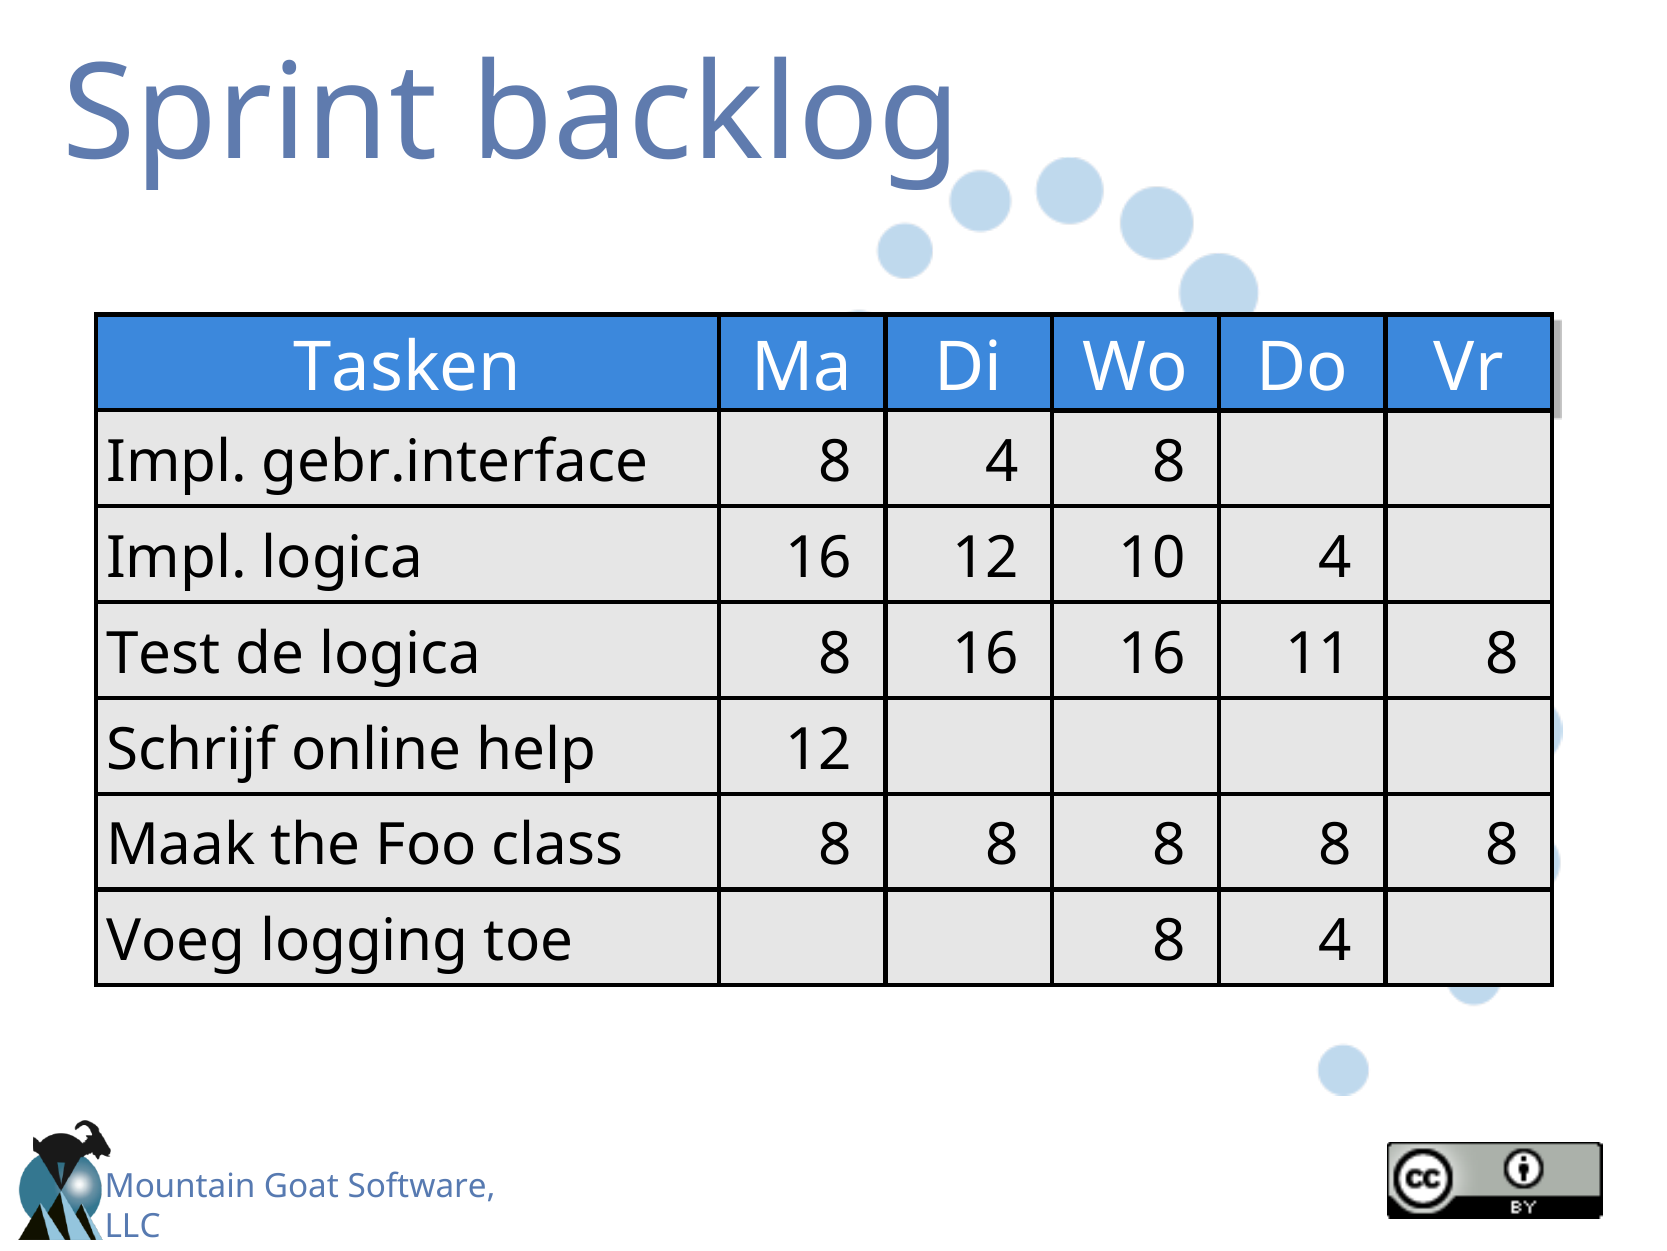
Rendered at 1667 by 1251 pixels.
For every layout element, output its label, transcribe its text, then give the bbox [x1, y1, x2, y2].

text_box Impl. gebr.interface [95, 410, 718, 506]
text_box Maak the Foo class [95, 793, 718, 889]
text_box [718, 889, 1052, 986]
text_box Schrijf online help [95, 697, 718, 793]
text_box 8 [885, 793, 1052, 889]
picture [1387, 1142, 1603, 1219]
text_box Wo [1052, 314, 1218, 410]
text_box 4 [1219, 889, 1385, 986]
text_box Test de logica [95, 602, 718, 697]
text_box 16 [885, 602, 1052, 697]
text_box 10 [1052, 506, 1219, 602]
text_box 4 [1219, 506, 1385, 602]
text_box 8 [1052, 410, 1219, 506]
text_box 8 [1385, 793, 1553, 889]
text_box Vr [1385, 314, 1553, 410]
text_box Voeg logging toe [95, 889, 718, 986]
text_box [1385, 889, 1553, 986]
text_box Impl. logica [95, 506, 718, 602]
text_box [1219, 410, 1553, 602]
text_box 4 [885, 410, 1052, 506]
picture [835, 194, 1563, 1096]
text_box 8 [1052, 889, 1219, 986]
text_box 11 [1219, 602, 1385, 697]
text_box Di [885, 314, 1052, 410]
text_box 8 [718, 602, 885, 697]
title Sprint backlog [56, 18, 1609, 194]
text_box Do [1218, 314, 1385, 410]
text_box 12 [718, 697, 885, 793]
text_box 8 [718, 410, 885, 506]
text_box [885, 697, 1553, 793]
text_box Ma [718, 314, 885, 410]
picture [18, 1120, 111, 1240]
text_box 8 [1052, 793, 1219, 889]
text_box 16 [1052, 602, 1219, 697]
text_box 12 [885, 506, 1052, 602]
text_box 8 [718, 793, 885, 889]
text_box Tasken [95, 314, 718, 410]
text_box 8 [1385, 602, 1553, 697]
text_box 16 [718, 506, 885, 602]
text_box 8 [1219, 793, 1385, 889]
